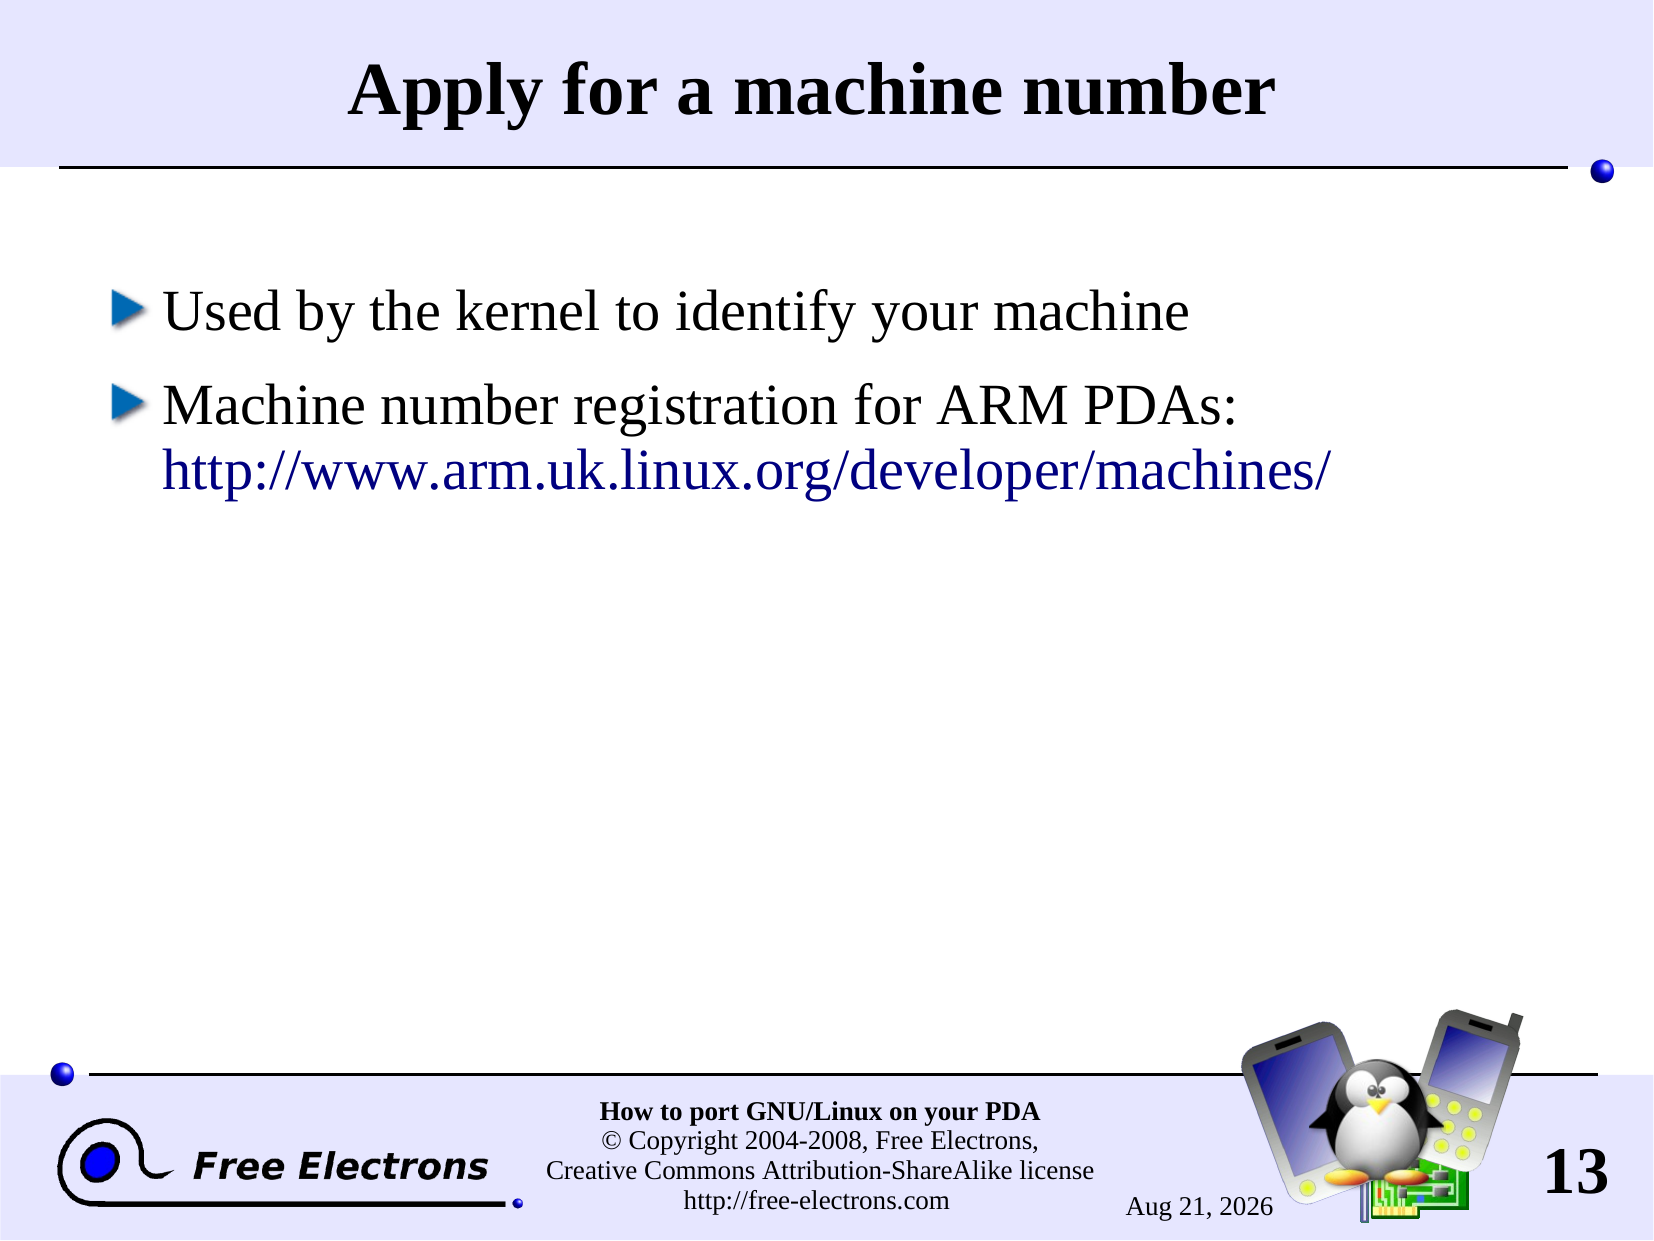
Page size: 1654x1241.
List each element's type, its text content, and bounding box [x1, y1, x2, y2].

picture [50, 1107, 527, 1216]
title Apply for a machine number [106, 26, 1519, 152]
picture [1225, 983, 1538, 1241]
list Used by the kernel to identify your machine Machine number registration for ARM PDAs: http://www.arm.uk.linux.org/developer/machines/ [91, 278, 1529, 612]
